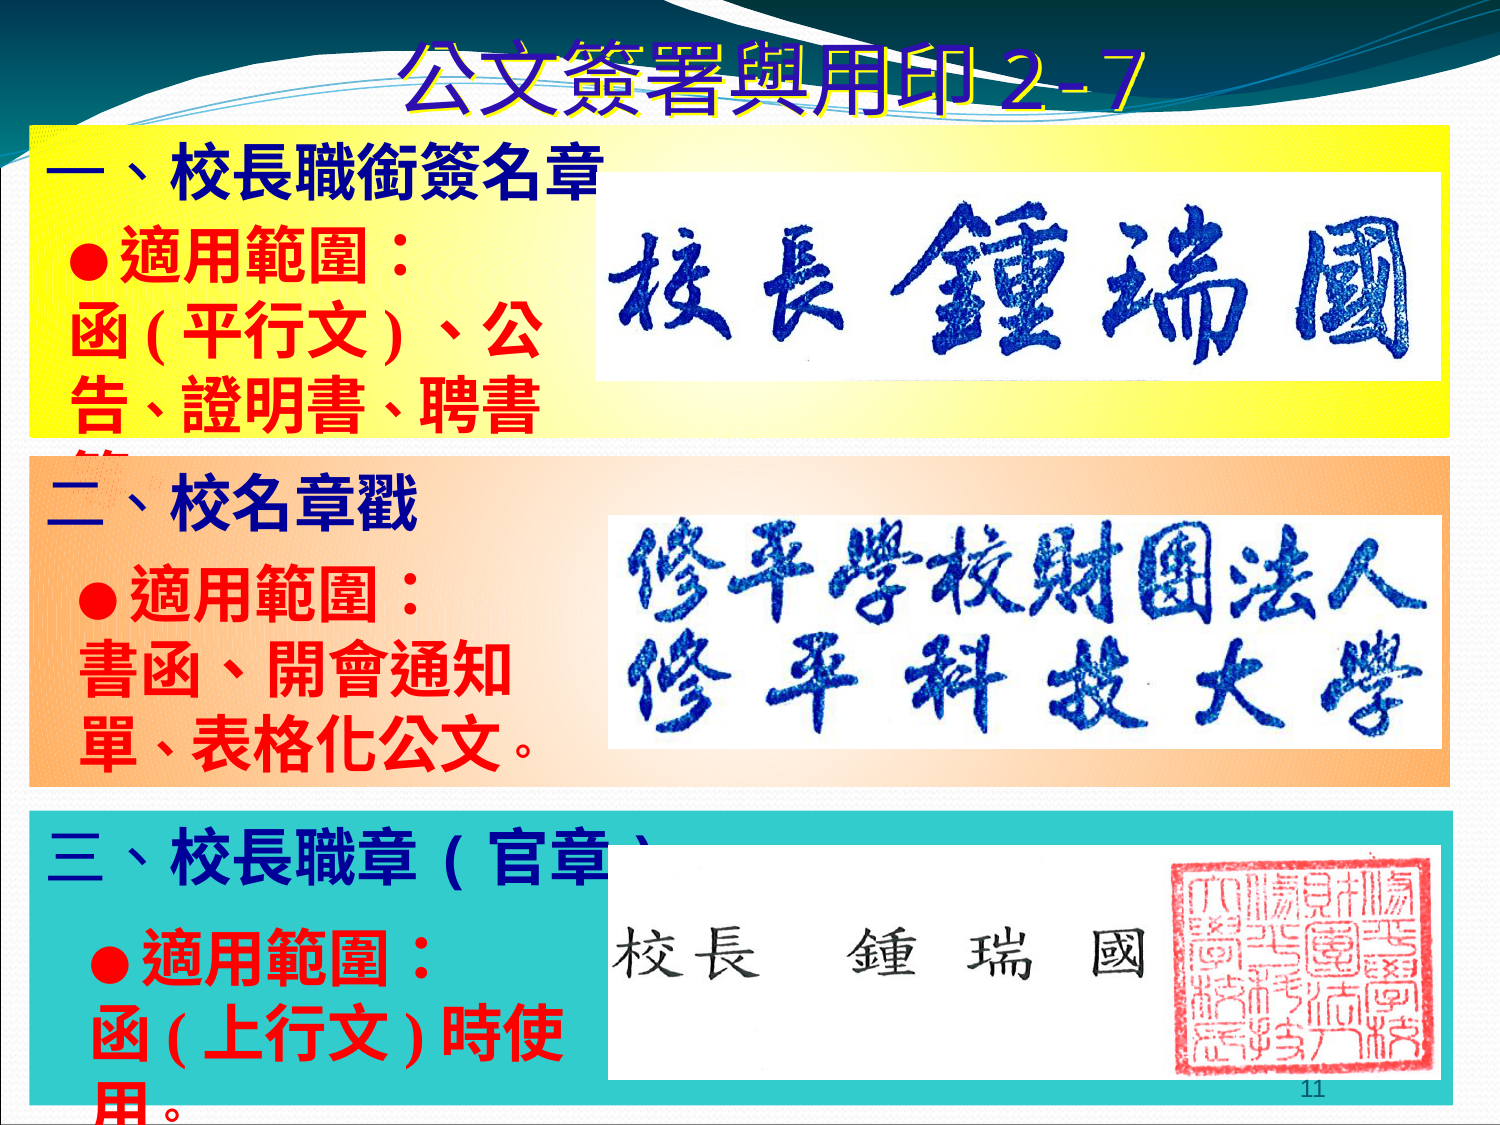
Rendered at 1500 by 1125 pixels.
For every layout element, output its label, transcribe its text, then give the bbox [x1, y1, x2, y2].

text_box 一、校長職銜簽名章 [29, 125, 1450, 438]
text_box ●適用範圍： 函(上行文)時使用。 [74, 911, 606, 1078]
picture [608, 846, 1441, 1080]
text_box 二、校名章戳 [29, 456, 1450, 787]
picture [596, 172, 1441, 381]
text_box 三、校長職章(官章) [29, 810, 1453, 1106]
text_box 11 [1299, 1042, 1426, 1103]
text_box 公文簽署與用印2-7 [41, 19, 1500, 133]
text_box ●適用範圍： 函(平行文)、公告、證明書、聘書等。 [53, 208, 609, 452]
picture [608, 515, 1442, 749]
text_box ●適用範圍： 書函、開會通知 單、表格化公文。 [62, 547, 595, 788]
text_box [750, 381, 1388, 399]
